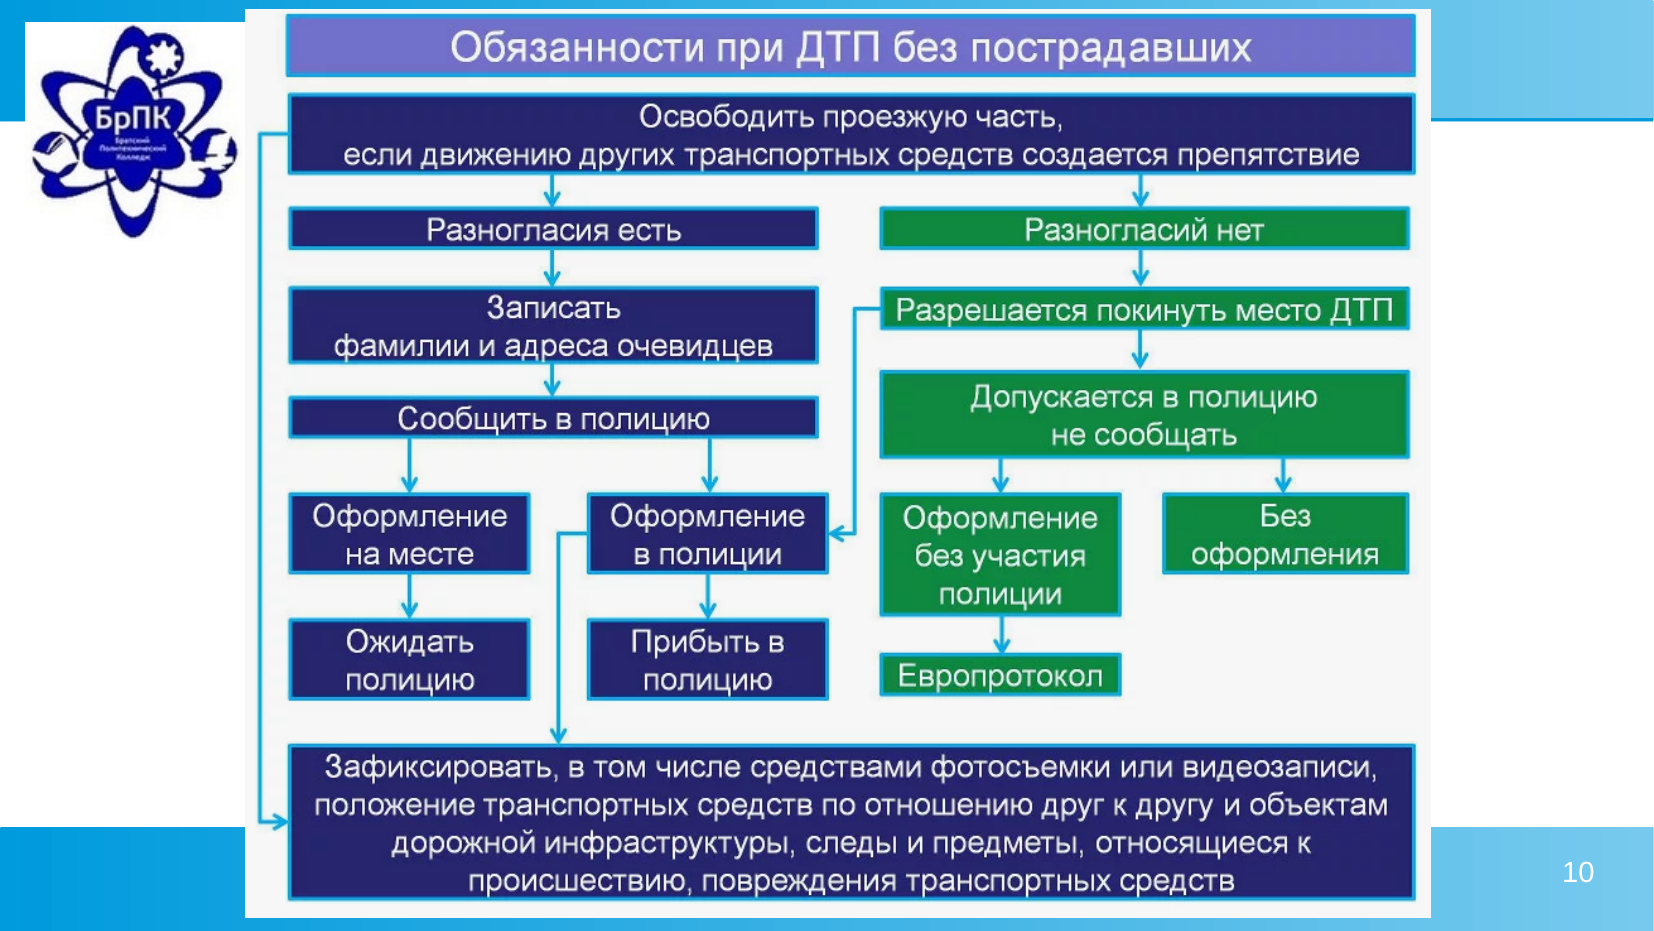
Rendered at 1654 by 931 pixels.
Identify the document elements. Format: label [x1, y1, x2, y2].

picture [25, 9, 1431, 918]
